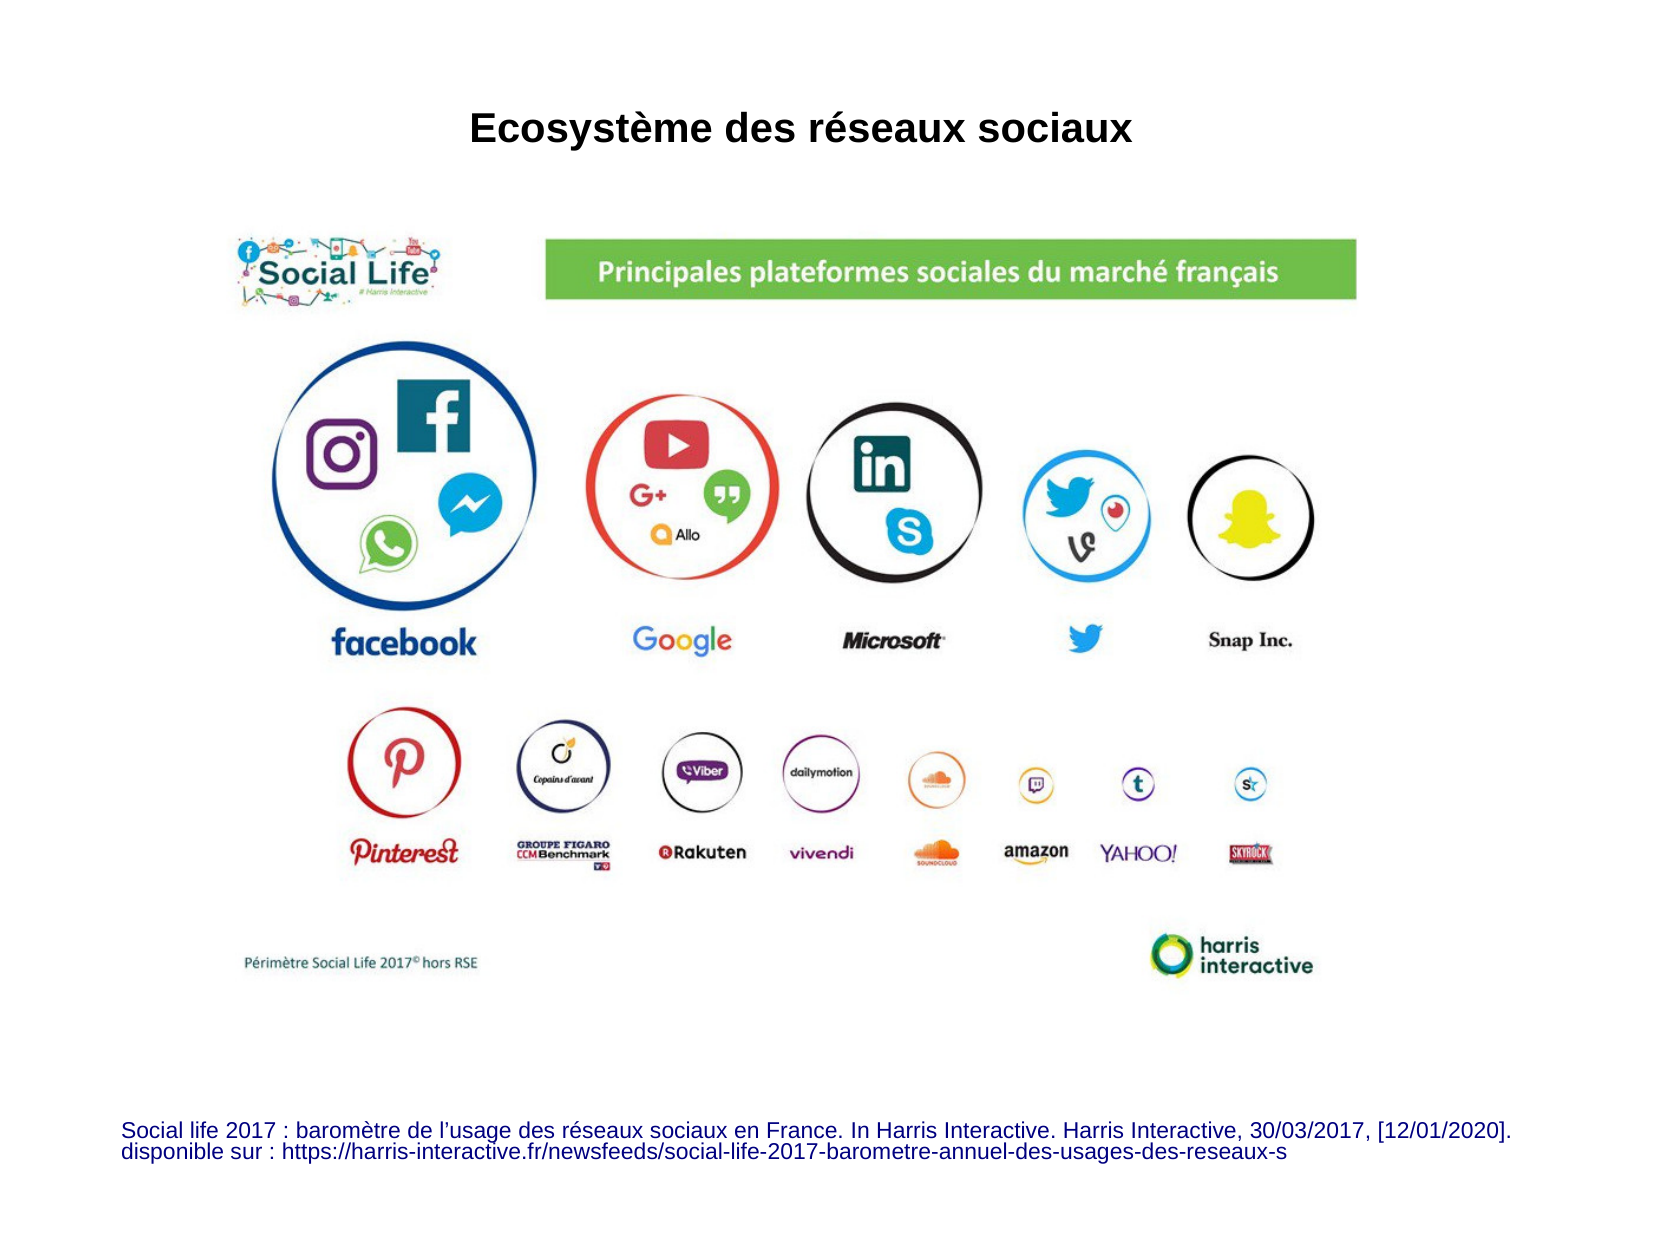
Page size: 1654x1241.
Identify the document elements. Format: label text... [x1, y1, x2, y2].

text_box Social life 2017 : baromètre de l’usage des réseaux sociaux en France. In Harris Interactive. Harris Interactive, 30/03/2017, [12/01/2020]. disponible sur : https://harris-interactive.fr/newsfeeds/social-life-2017-barometre-annuel-des-usages-des-reseaux-s [106, 1110, 1536, 1151]
picture [226, 188, 1359, 1038]
title Ecosystème des réseaux sociaux [82, 59, 1571, 162]
